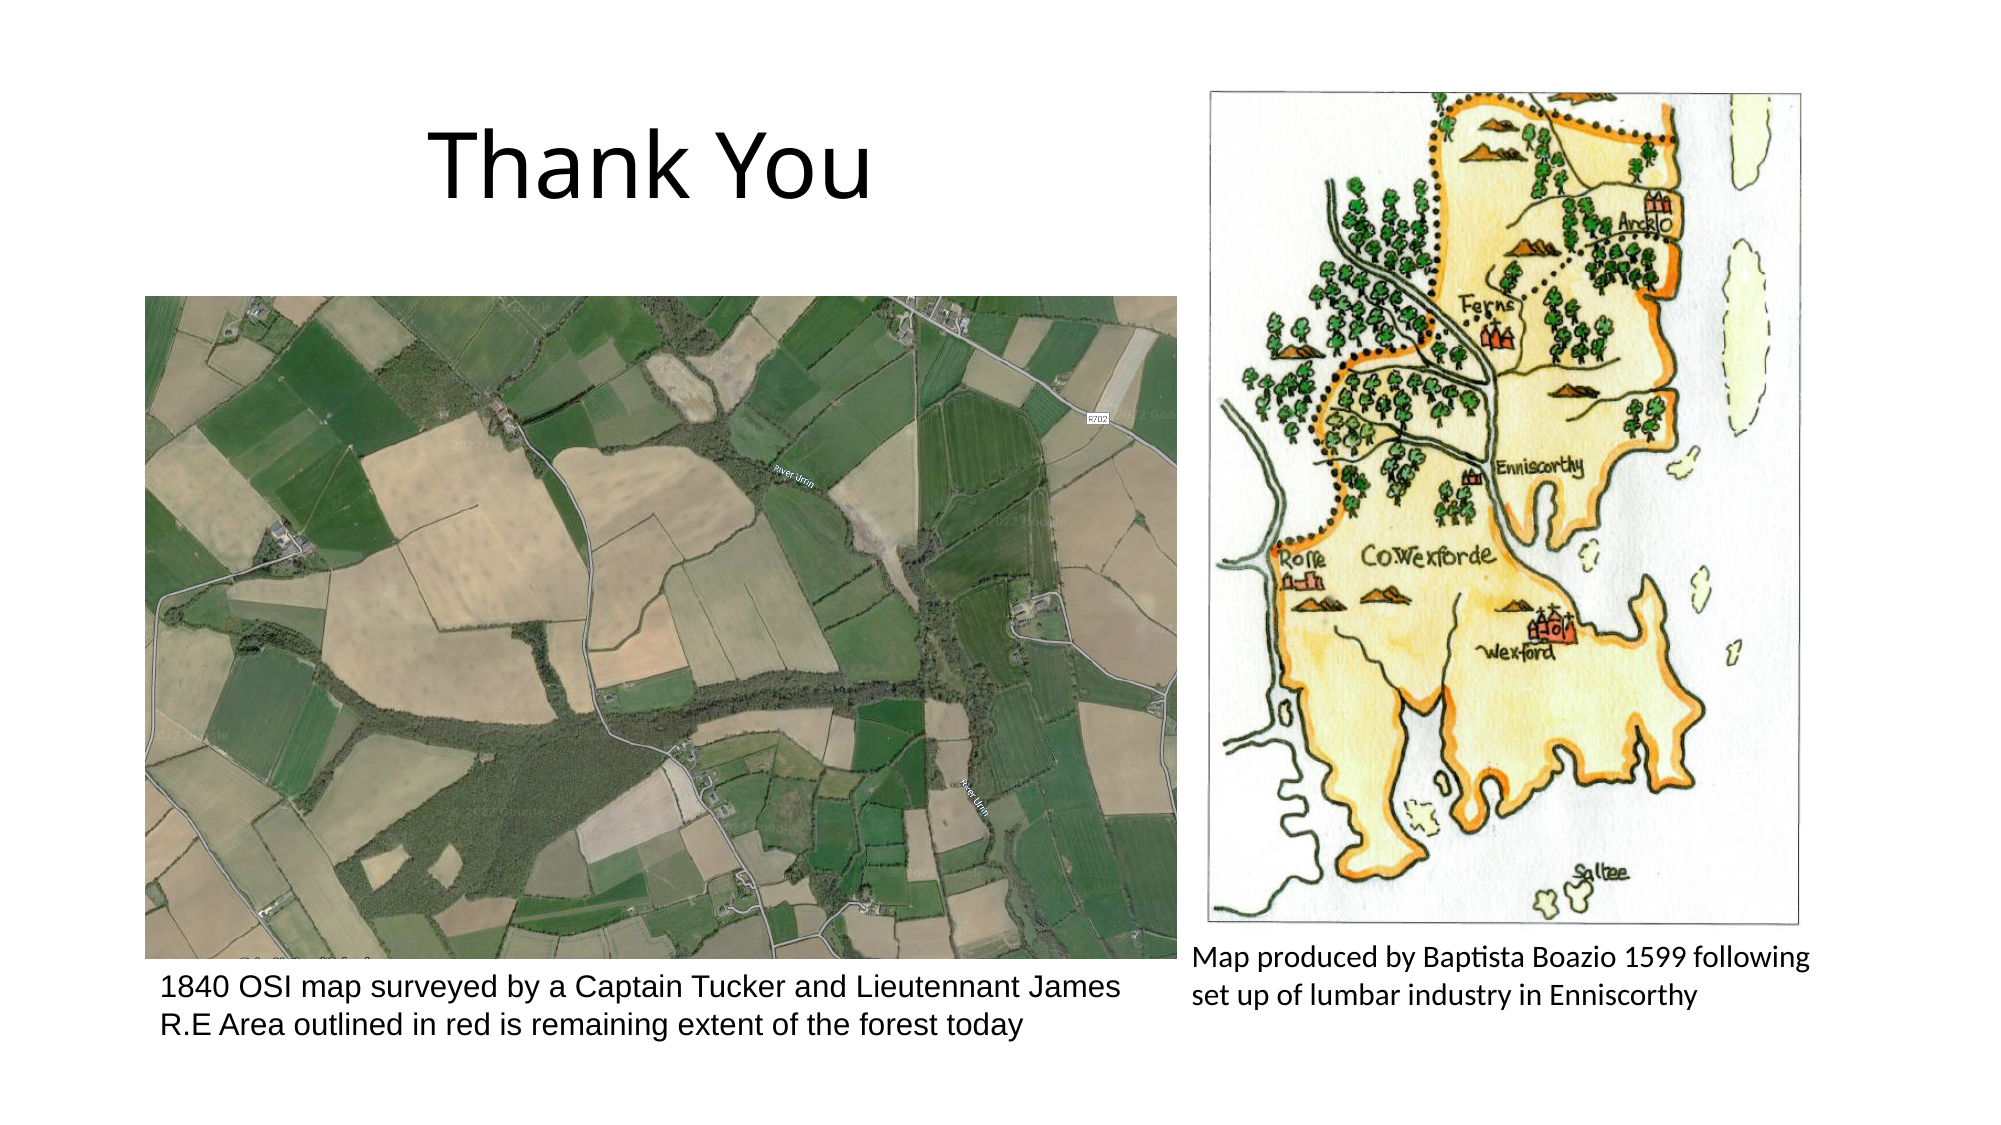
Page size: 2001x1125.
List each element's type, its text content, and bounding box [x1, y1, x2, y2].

picture [145, 296, 1177, 959]
text_box 1840 OSI map surveyed by a Captain Tucker and Lieutennant James R.E Area outlined in red is remaining extent of the forest today [145, 959, 1145, 1050]
text_box Map produced by Baptista Boazio 1599 following set up of lumbar industry in Enniscorthy [1176, 929, 1863, 1021]
picture [1198, 83, 1806, 930]
title Thank You [137, 59, 1166, 278]
